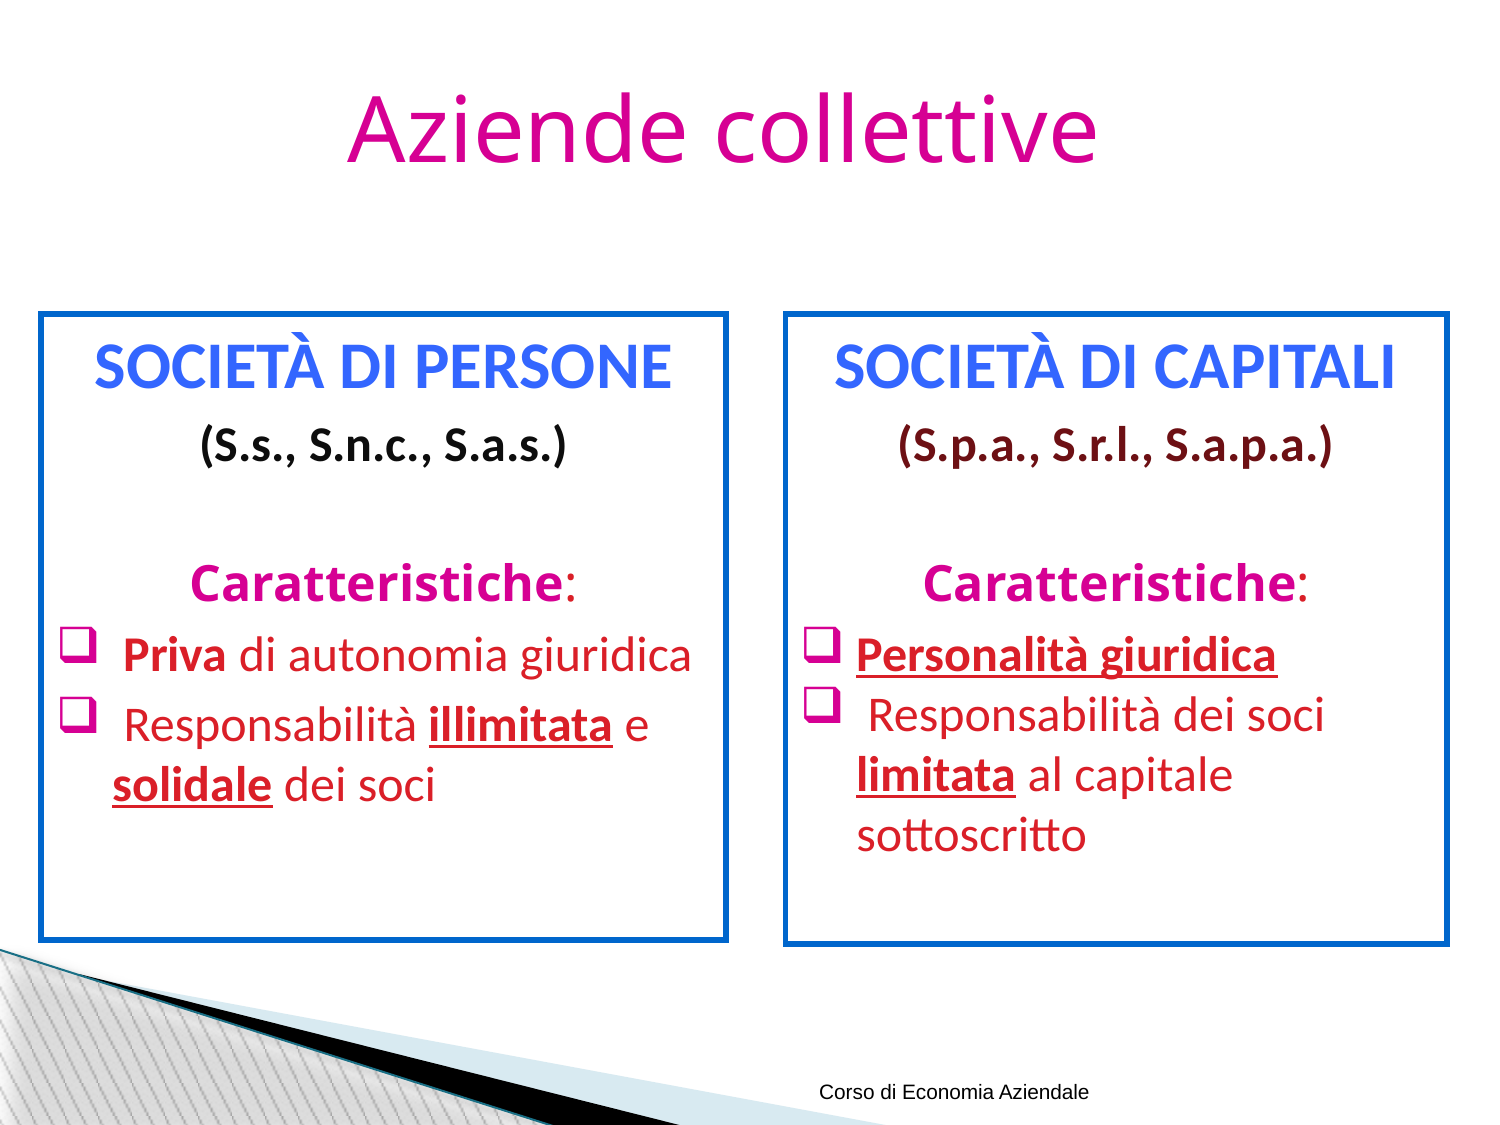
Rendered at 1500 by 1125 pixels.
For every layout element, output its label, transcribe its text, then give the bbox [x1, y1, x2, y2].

text_box SOCIETÀ DI PERSONE (S.s., S.n.c., S.a.s.) Caratteristiche: Priva di autonomia giuridica Responsabilità illimitata e solidale dei soci [41, 314, 727, 941]
text_box SOCIETÀ DI CAPITALI (S.p.a., S.r.l., S.a.p.a.) Caratteristiche: Personalità giuridica Responsabilità dei soci limitata al capitale sottoscritto [785, 314, 1447, 944]
footer Corso di Economia Aziendale [718, 1051, 1105, 1112]
text_box Aziende collettive [88, 42, 1406, 188]
